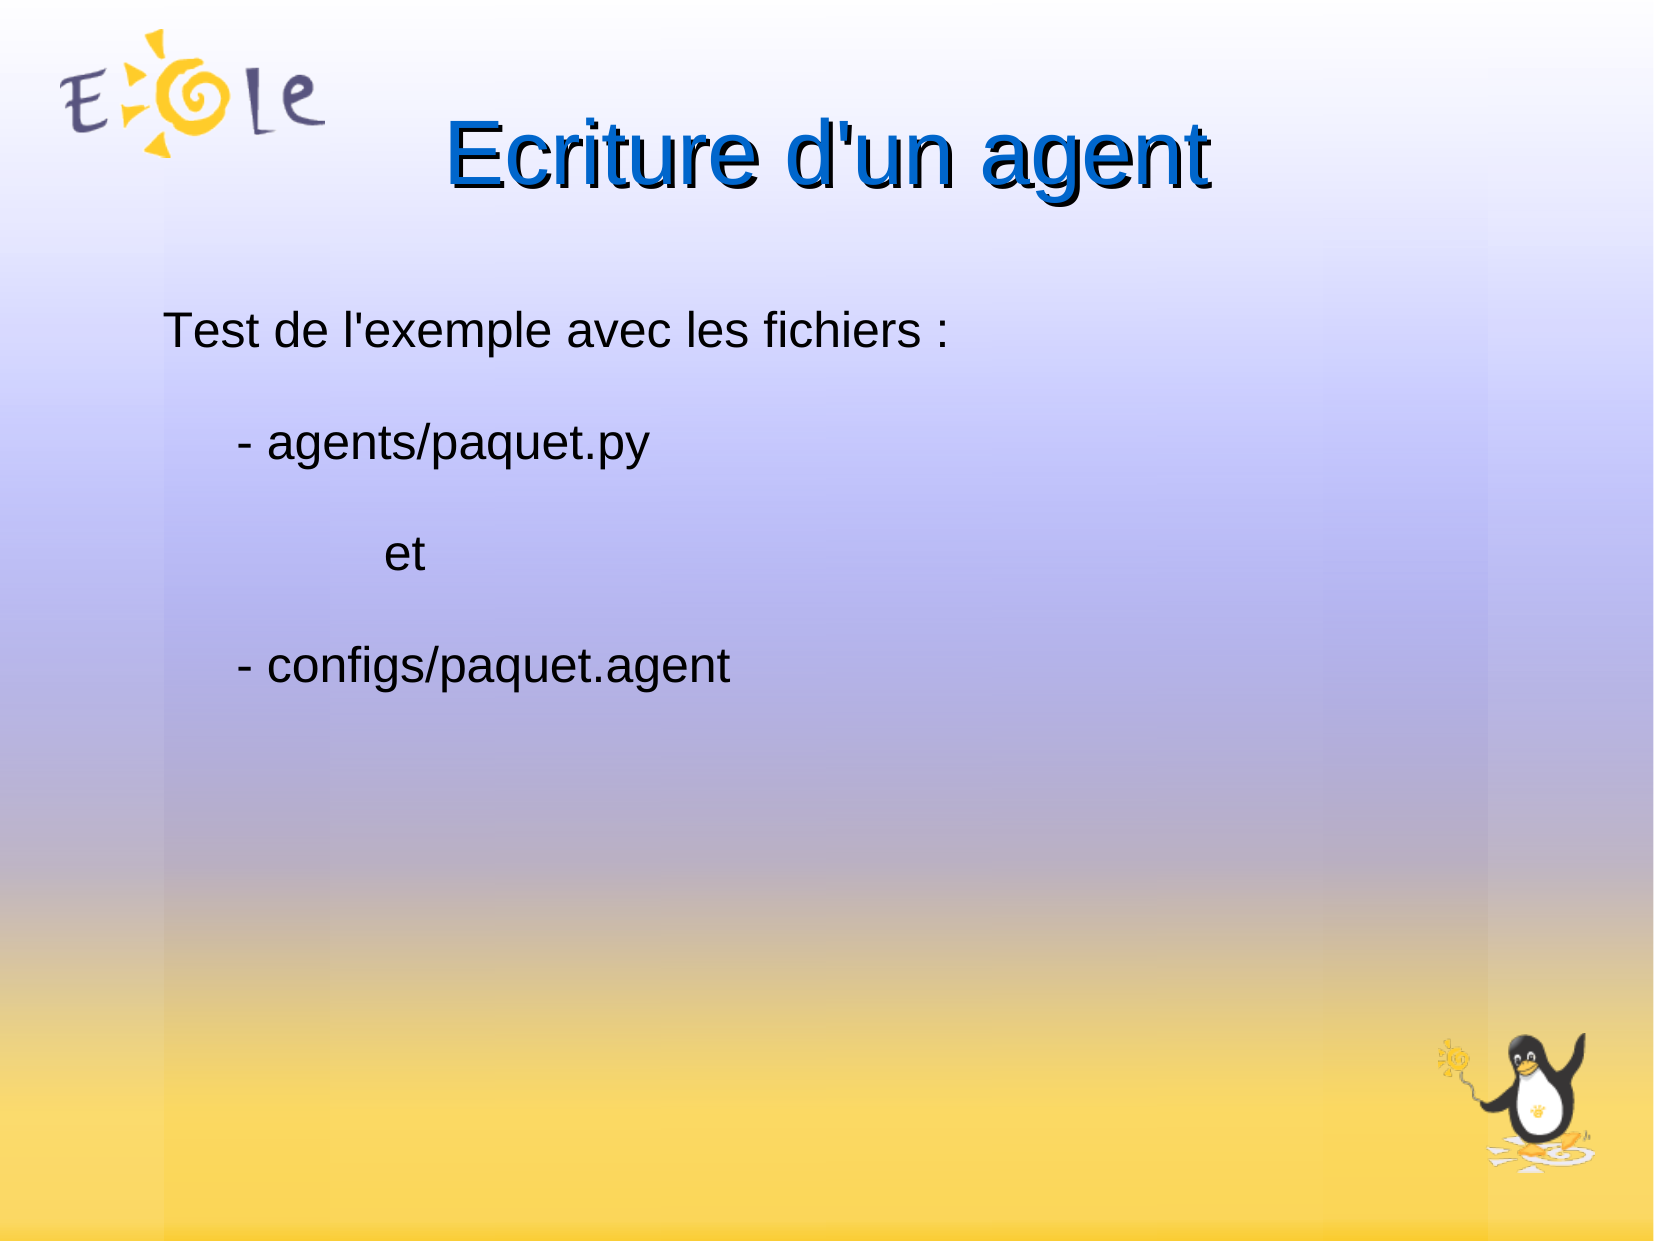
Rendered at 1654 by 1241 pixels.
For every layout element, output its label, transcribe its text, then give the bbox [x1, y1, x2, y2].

text_box Test de l'exemple avec les fichiers : - agents/paquet.py et - configs/paquet.agent [147, 295, 1536, 975]
picture [0, 0, 1654, 1241]
title Ecriture d'un agent [82, 49, 1571, 257]
text_box [408, 399, 1654, 1079]
